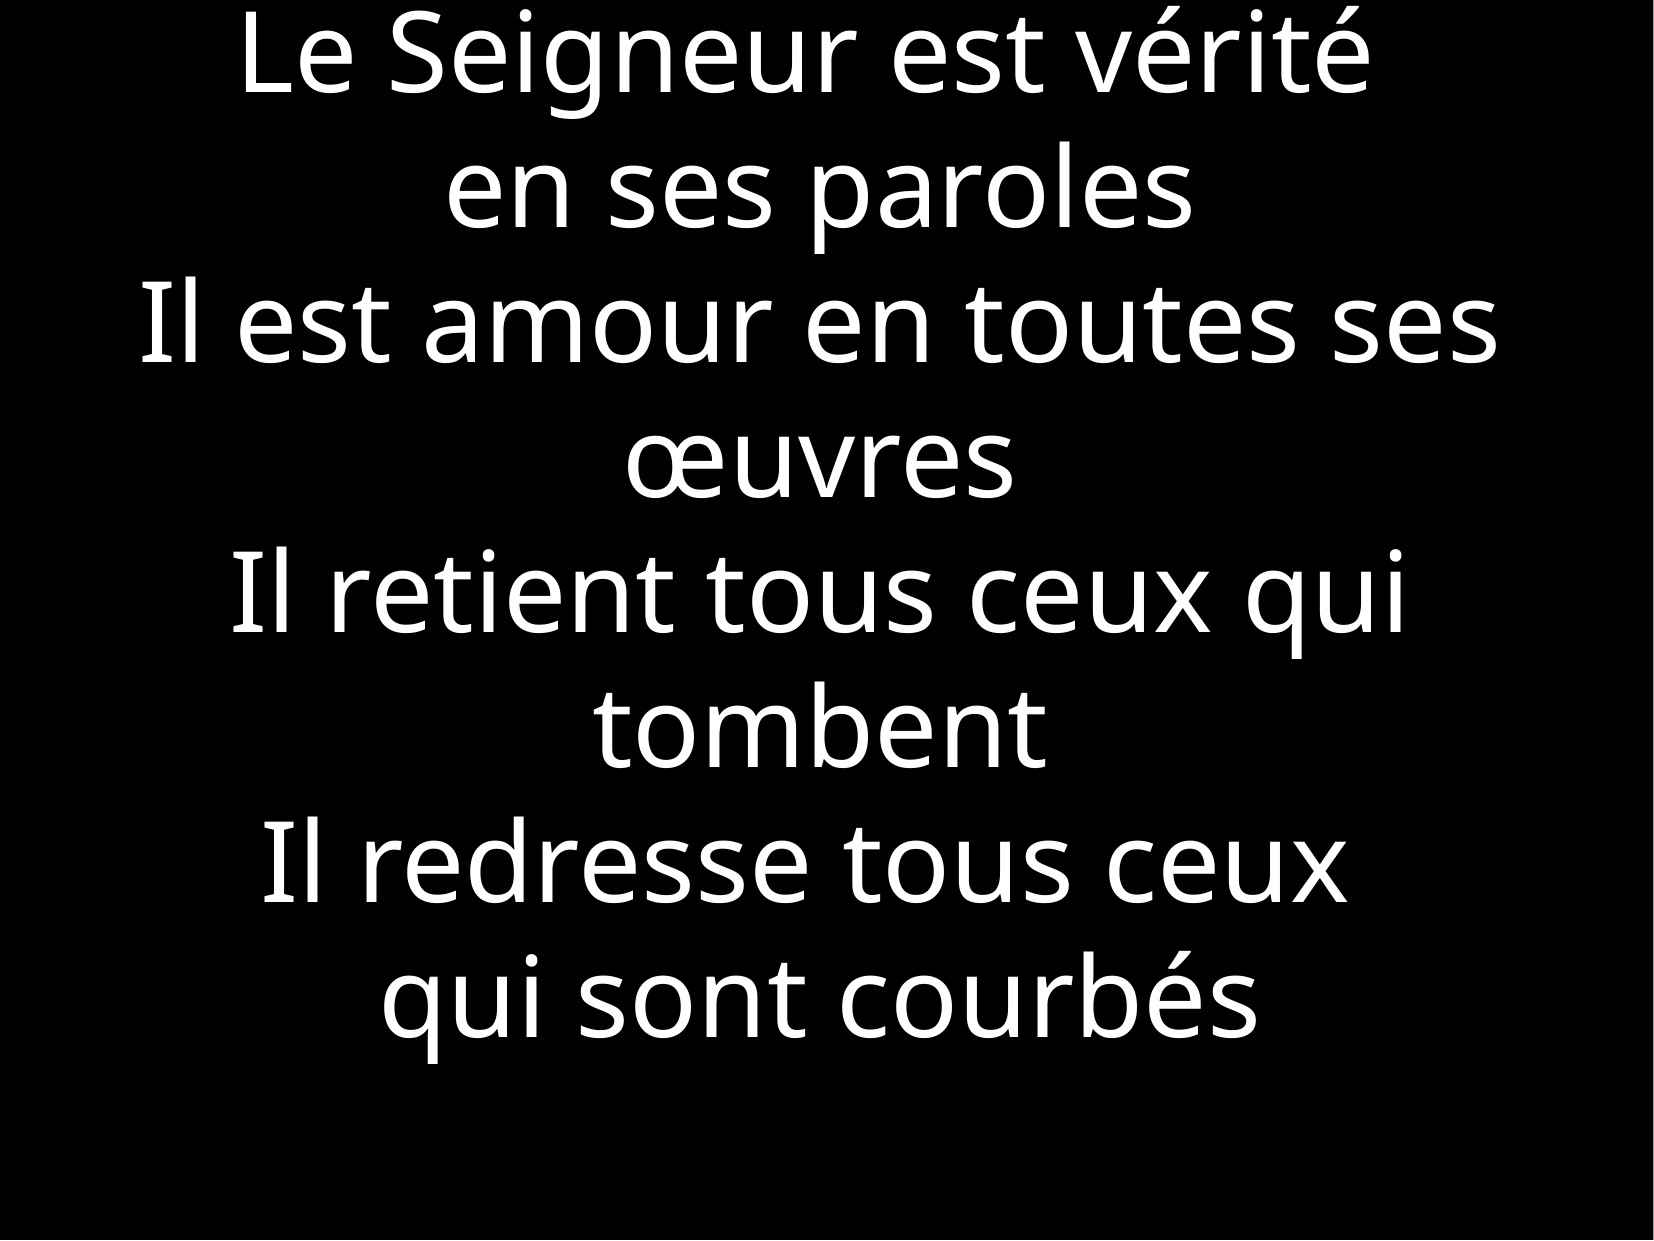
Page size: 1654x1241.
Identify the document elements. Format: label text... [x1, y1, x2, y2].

title Le Seigneur est vérité en ses paroles Il est amour en toutes ses œuvres Il retient tous ceux qui tombent Il redresse tous ceux qui sont courbés [12, 143, 1628, 1241]
